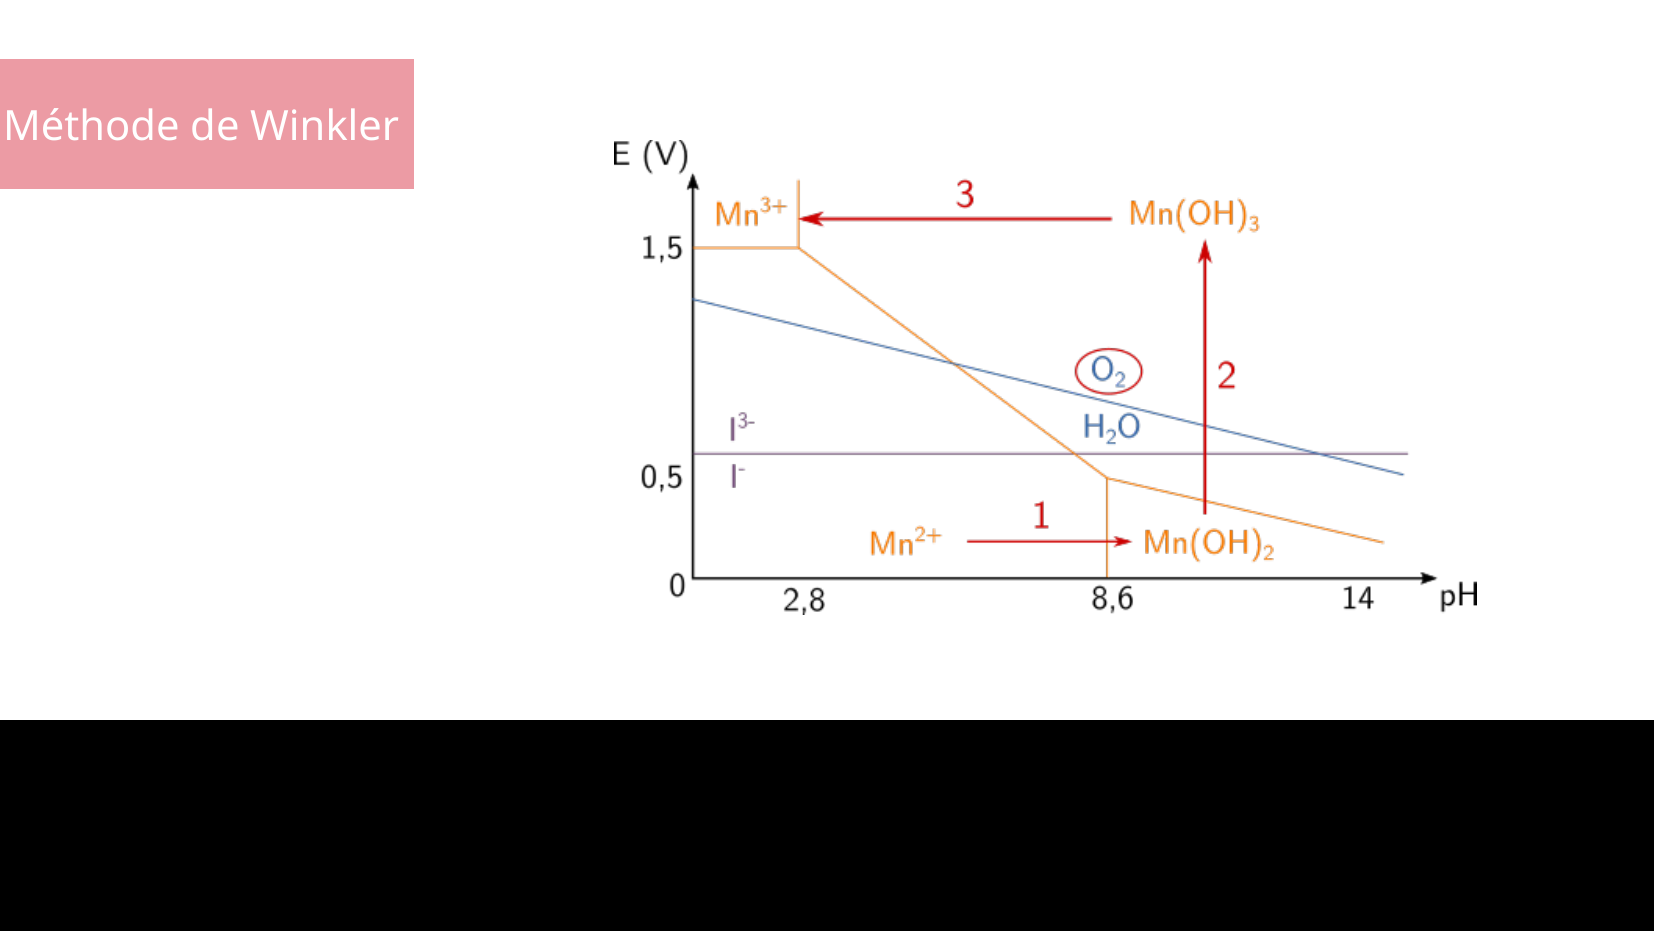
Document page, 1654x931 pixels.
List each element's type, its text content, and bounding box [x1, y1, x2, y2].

picture [614, 140, 1477, 615]
text_box [0, 720, 1654, 931]
text_box Méthode de Winkler [0, 59, 414, 189]
